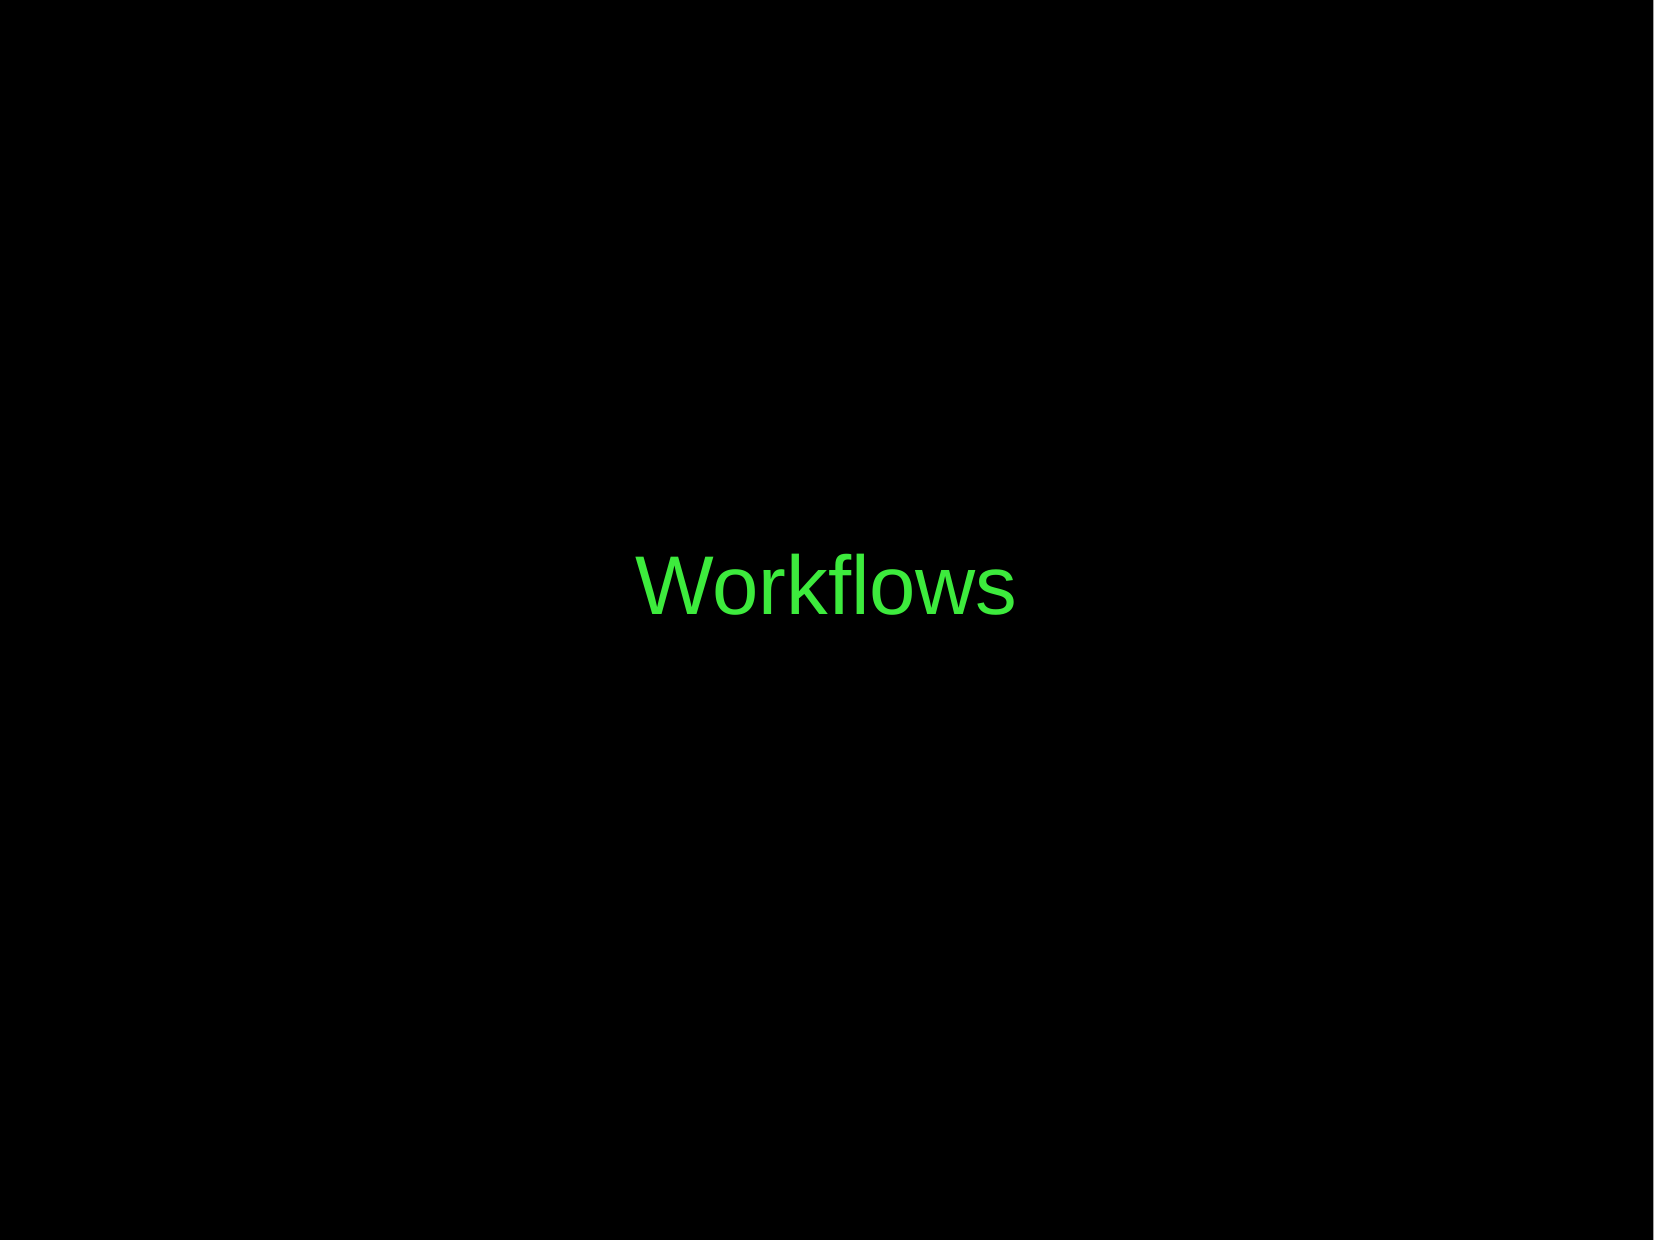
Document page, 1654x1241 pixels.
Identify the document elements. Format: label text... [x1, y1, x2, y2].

subtitle Workflows [82, 49, 1571, 1122]
